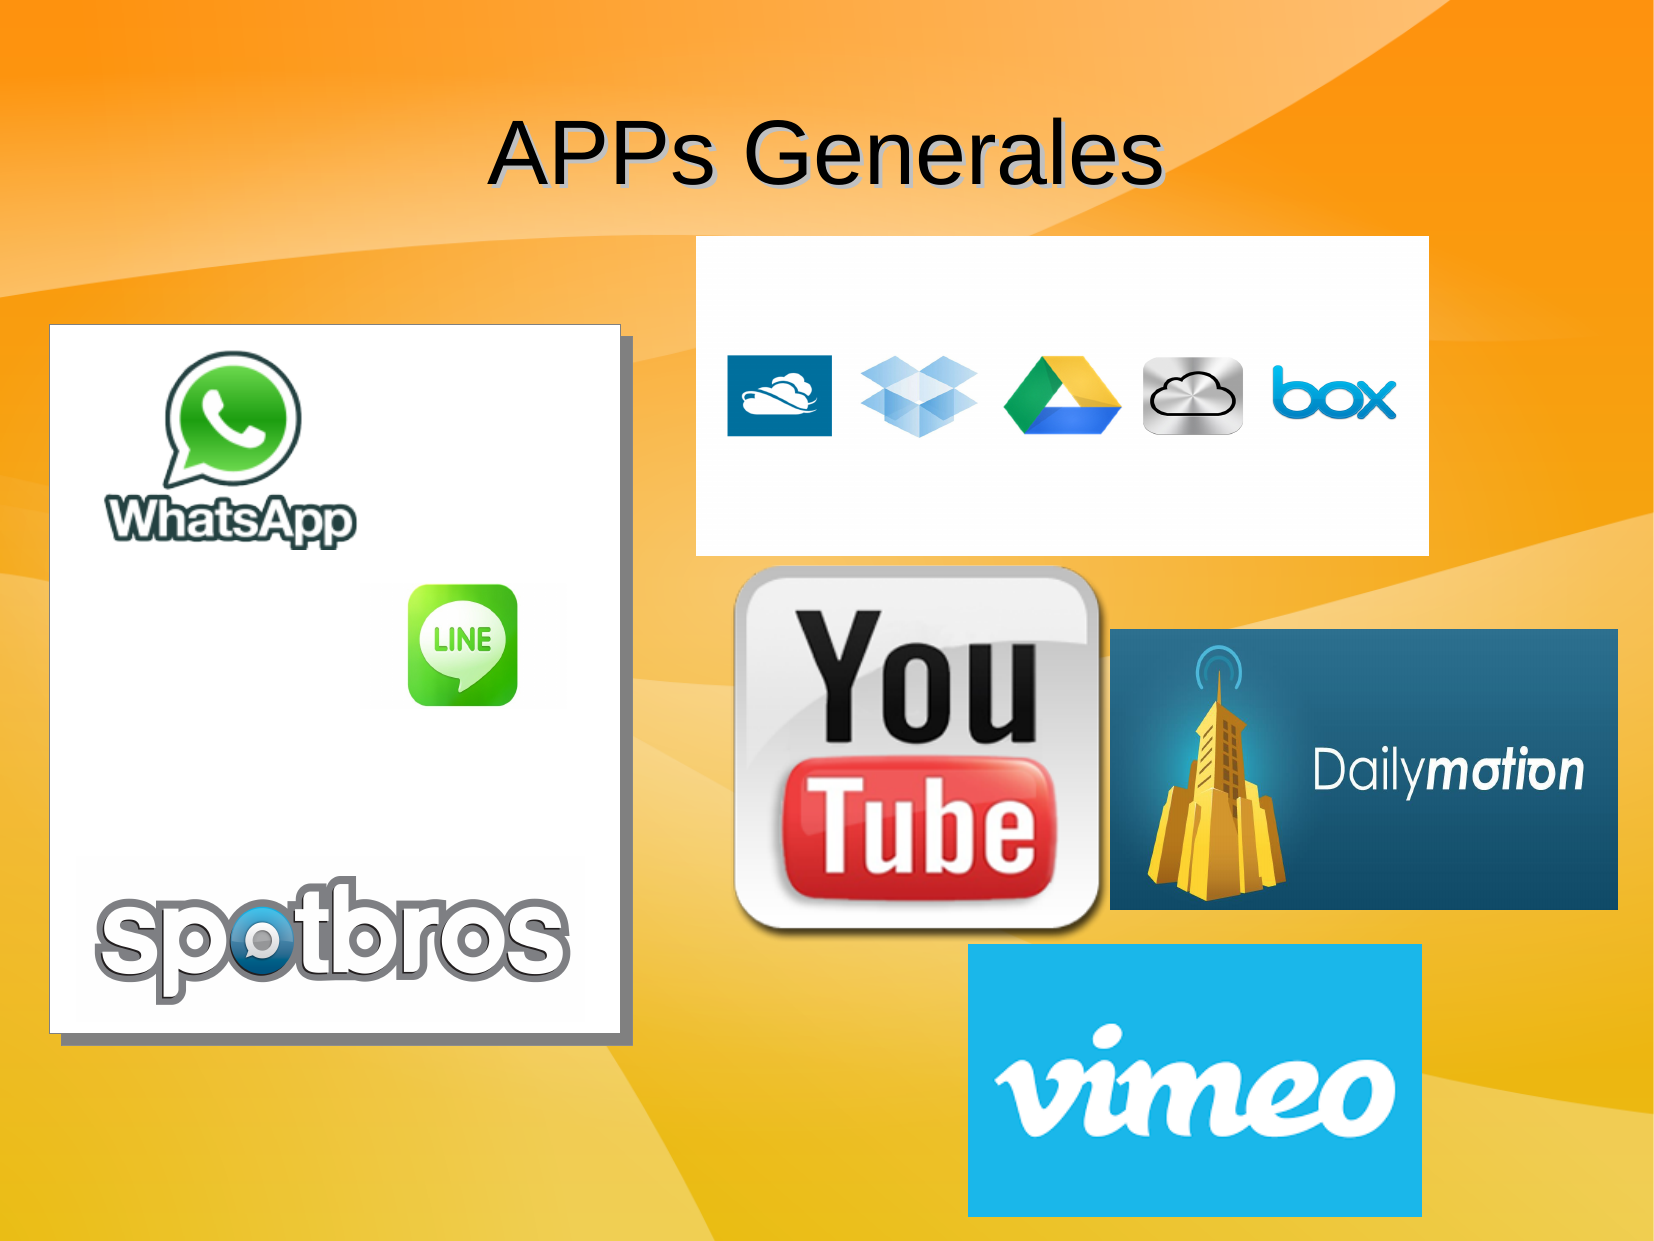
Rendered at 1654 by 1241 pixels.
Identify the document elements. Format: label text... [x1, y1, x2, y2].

text_box [49, 324, 621, 1034]
title APPs Generales [82, 49, 1571, 257]
picture [0, 0, 1654, 1241]
